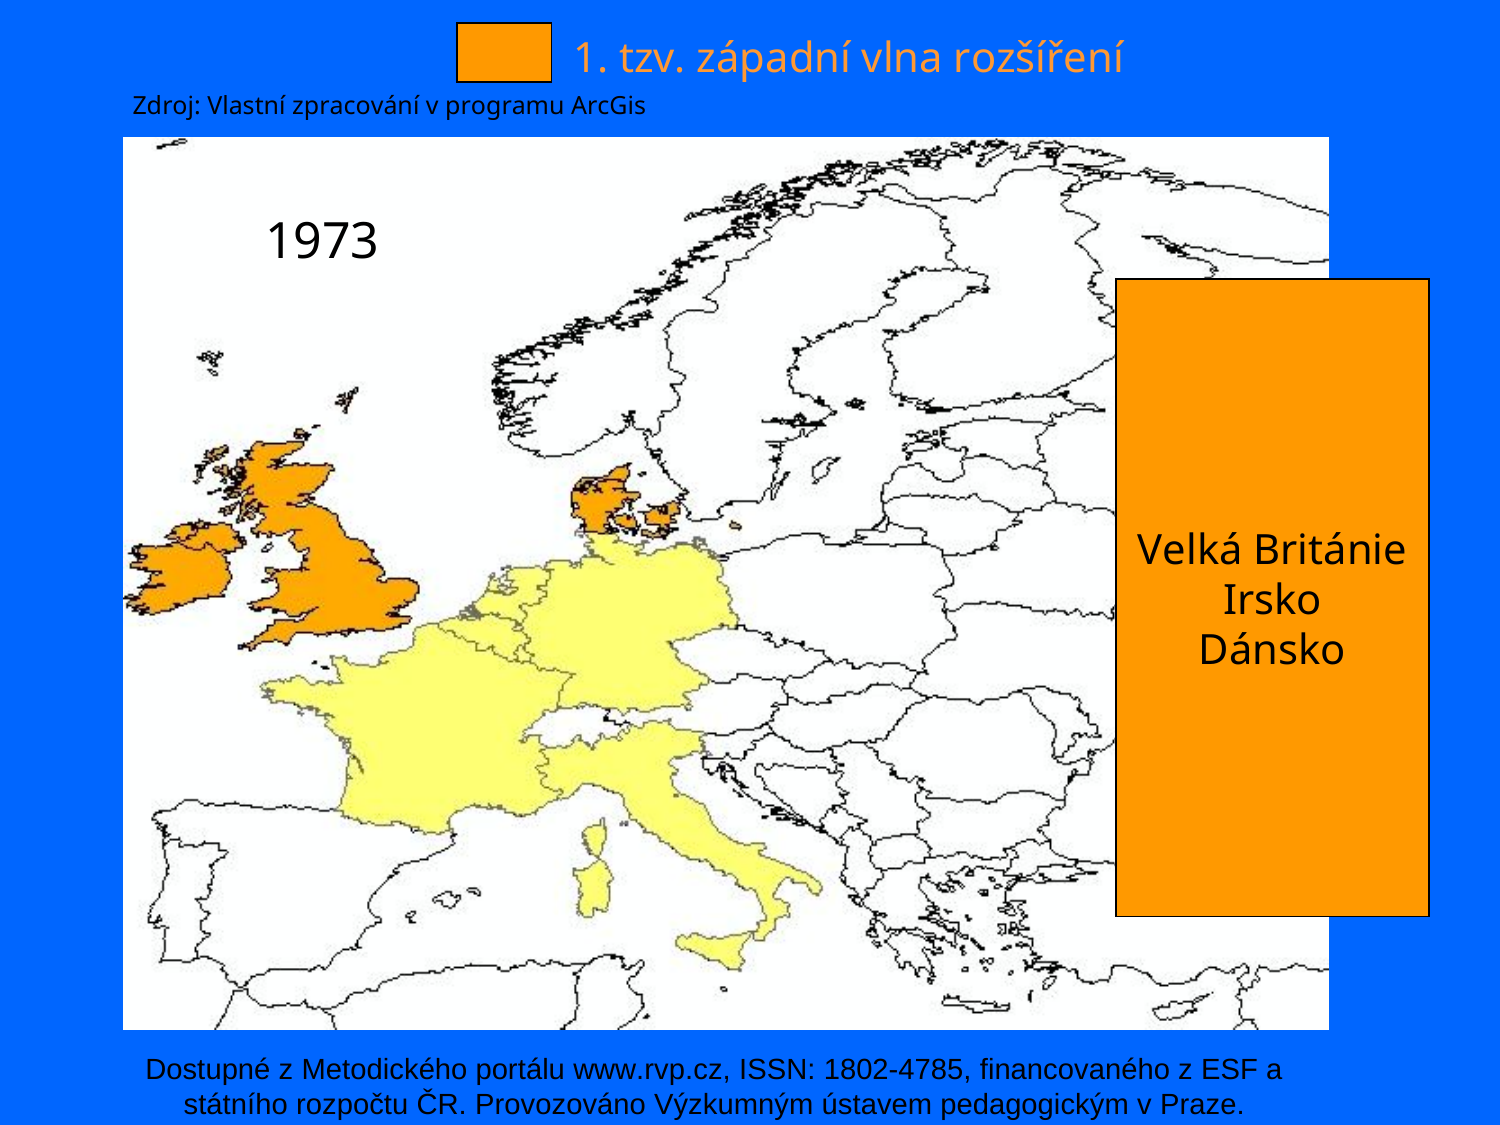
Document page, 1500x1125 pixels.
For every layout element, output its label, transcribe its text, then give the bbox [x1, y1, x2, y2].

text_box 1973 [250, 200, 395, 276]
text_box Dostupné z Metodického portálu www.rvp.cz, ISSN: 1802-4785, financovaného z ESF a státního rozpočtu ČR. Provozováno Výzkumným ústavem pedagogickým v Praze. [93, 1042, 1337, 1103]
text_box Velká Británie Irsko Dánsko [1116, 278, 1430, 917]
text_box Zdroj: Vlastní zpracování v programu ArcGis [117, 82, 662, 128]
picture [123, 137, 1329, 1030]
text_box 1. tzv. západní vlna rozšíření [558, 23, 1139, 89]
text_box [456, 23, 552, 82]
